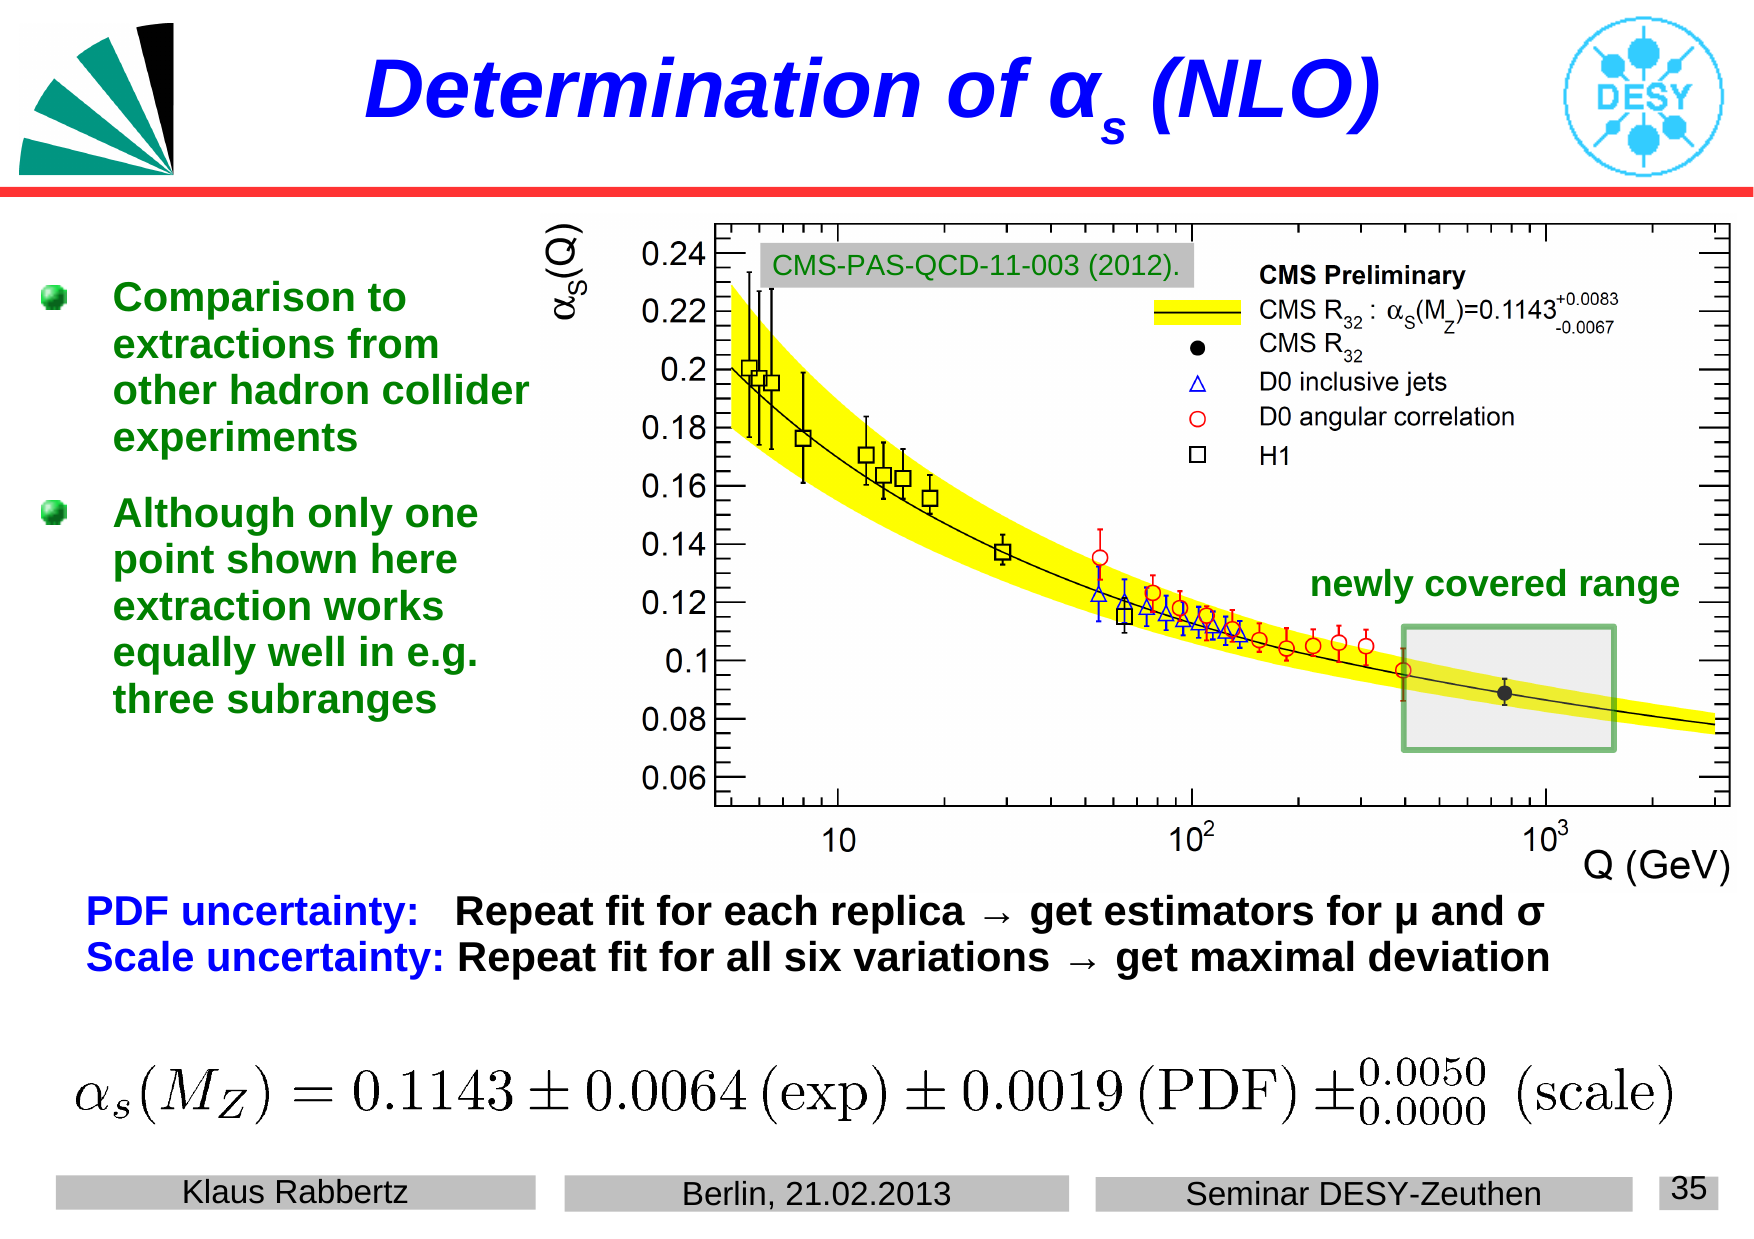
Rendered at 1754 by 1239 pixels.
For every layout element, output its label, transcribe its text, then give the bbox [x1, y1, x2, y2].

title Determination of αs (NLO) [197, 18, 1556, 172]
picture [19, 23, 174, 177]
text_box PDF uncertainty: Repeat fit for each replica → get estimators for μ and σ Scale uncertainty: Repeat fit for all six variations → get maximal deviation [73, 881, 1562, 987]
text_box CMS-PAS-QCD-11-003 (2012). [760, 242, 1195, 288]
text_box newly covered range [1298, 556, 1693, 611]
picture [1559, 12, 1729, 182]
picture [540, 213, 1737, 893]
picture [69, 1052, 1685, 1129]
list Comparison to extractions from other hadron collider experiments Although only one point shown here extraction works equally well in e.g. three subranges [30, 274, 548, 722]
text_box [1403, 626, 1614, 751]
